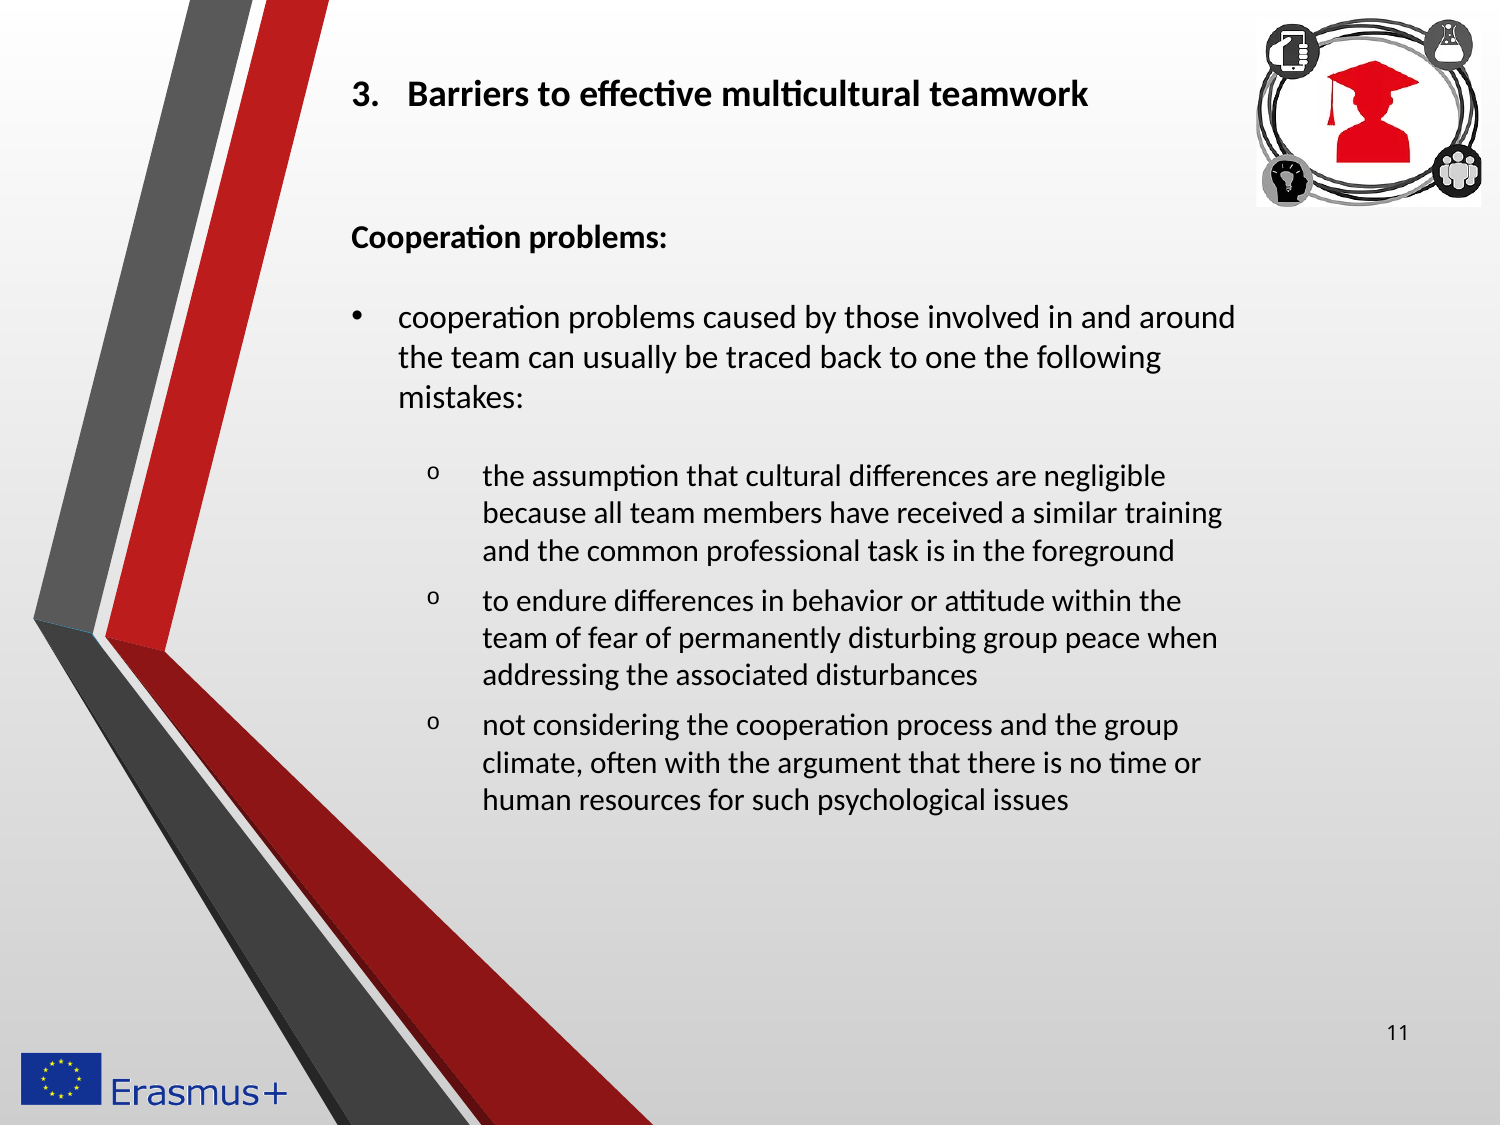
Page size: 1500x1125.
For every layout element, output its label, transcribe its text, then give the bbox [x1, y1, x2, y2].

picture [1256, 18, 1482, 207]
text_box Barriers to effective multicultural teamwork [336, 61, 1247, 122]
picture [5, 1037, 302, 1120]
slide_number <numer> [1357, 1003, 1425, 1064]
chart [1257, 19, 1483, 209]
text_box Cooperation problems: cooperation problems caused by those involved in and around the team can usually be traced back to one the following mistakes: the assumption that cultural differences are negligible because all team members have received a similar training and the common professional task is in the foreground to endure differences in behavior or attitude within the team of fear of permanently disturbing group peace when addressing the associated disturbances not considering the cooperation process and the group climate, often with the argument that there is no time or human resources for such psychological issues [336, 208, 1258, 825]
